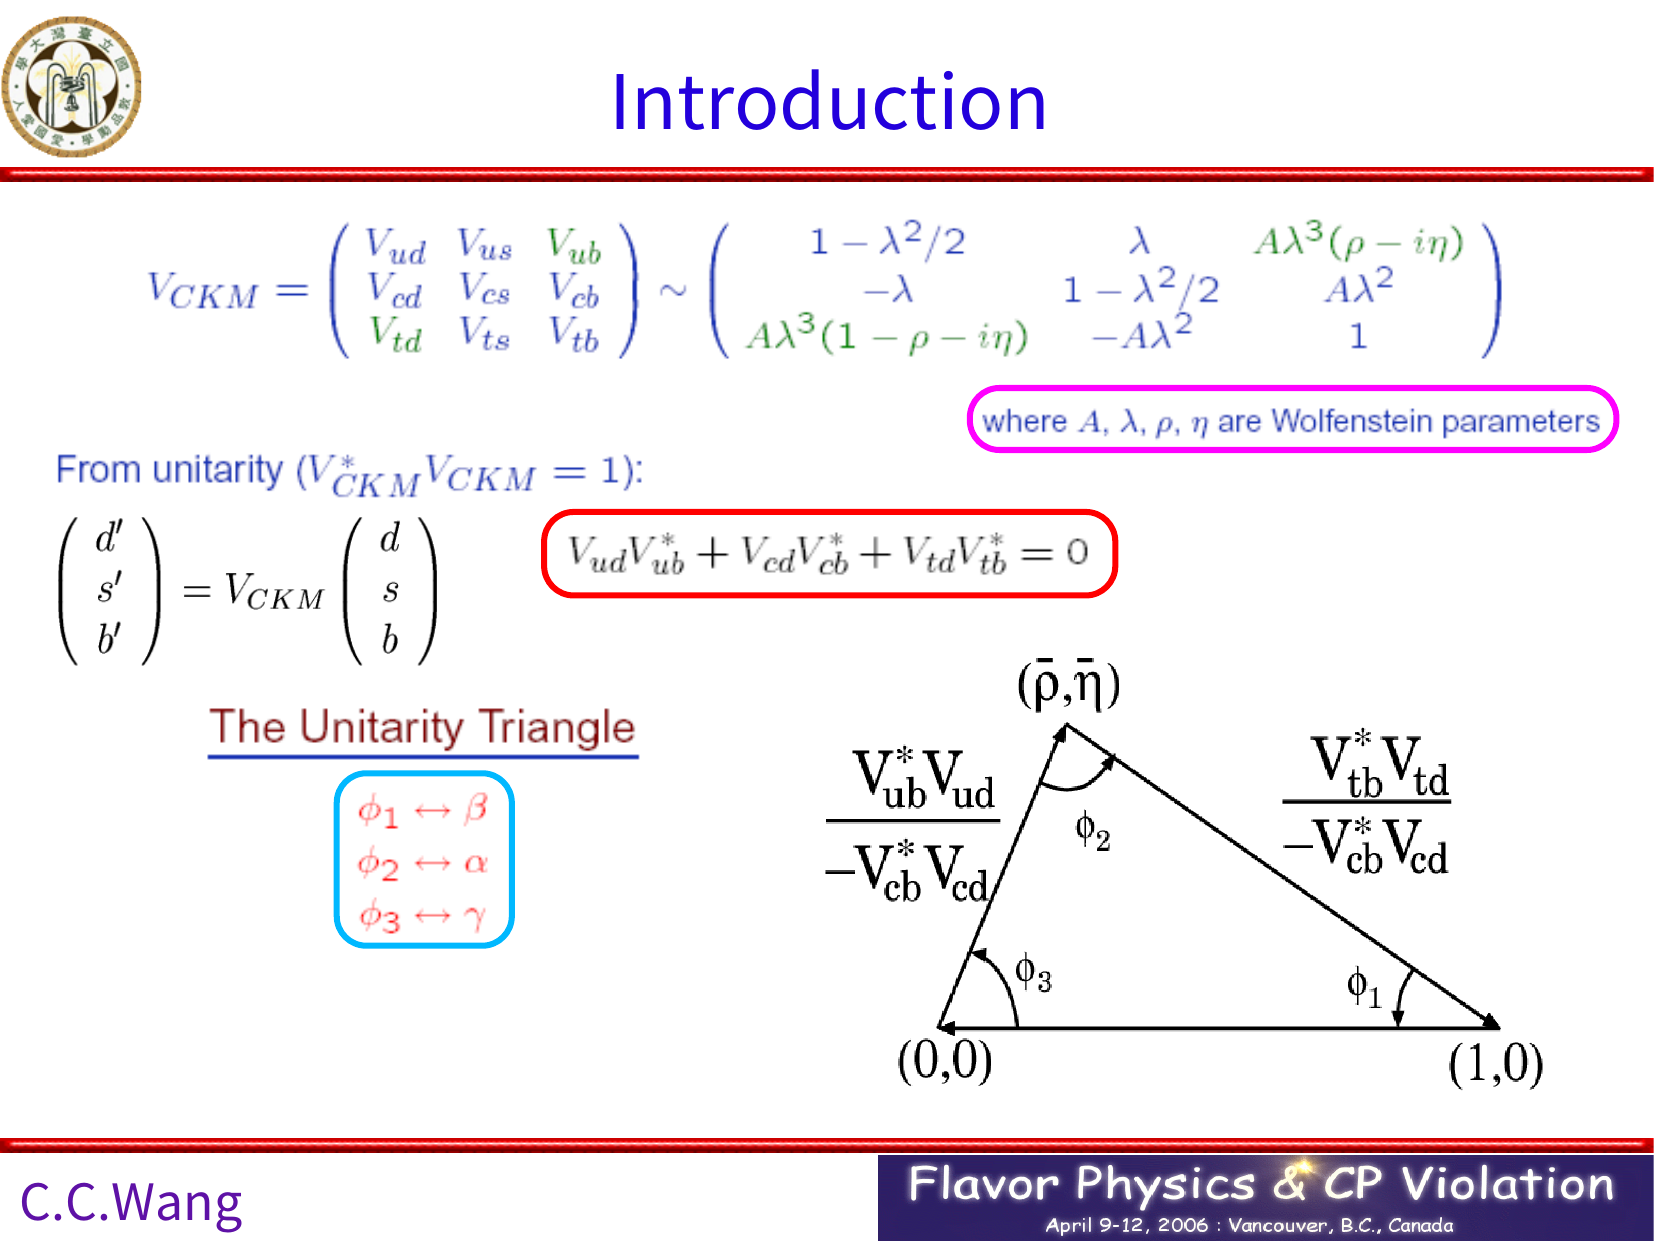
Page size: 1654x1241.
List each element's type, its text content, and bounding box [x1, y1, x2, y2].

picture [0, 1138, 1654, 1153]
picture [44, 187, 1615, 1100]
picture [878, 1155, 1654, 1241]
picture [0, 15, 143, 159]
picture [973, 392, 1613, 446]
title Introduction [140, 22, 1520, 173]
picture [0, 167, 1654, 182]
